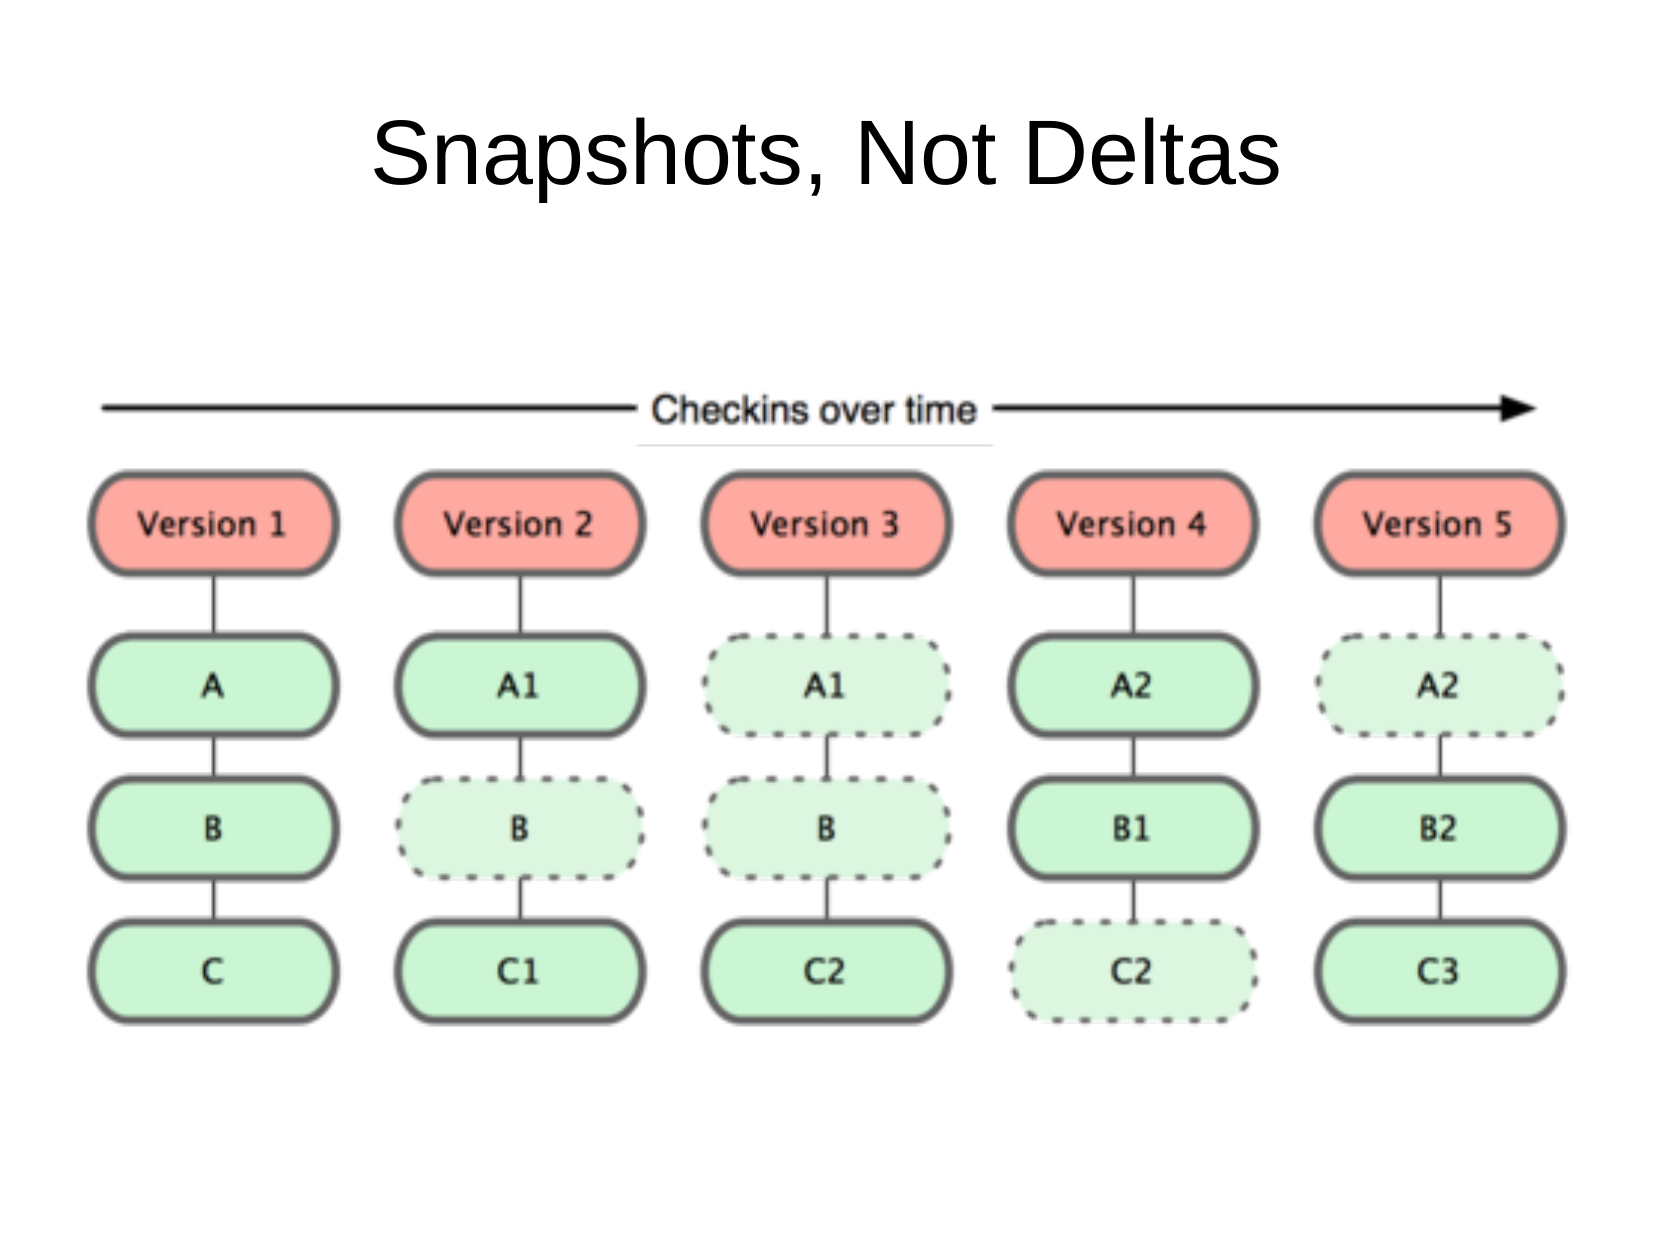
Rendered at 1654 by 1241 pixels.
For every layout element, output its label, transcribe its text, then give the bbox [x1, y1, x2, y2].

title Snapshots, Not Deltas [82, 49, 1571, 257]
picture [82, 369, 1571, 1030]
